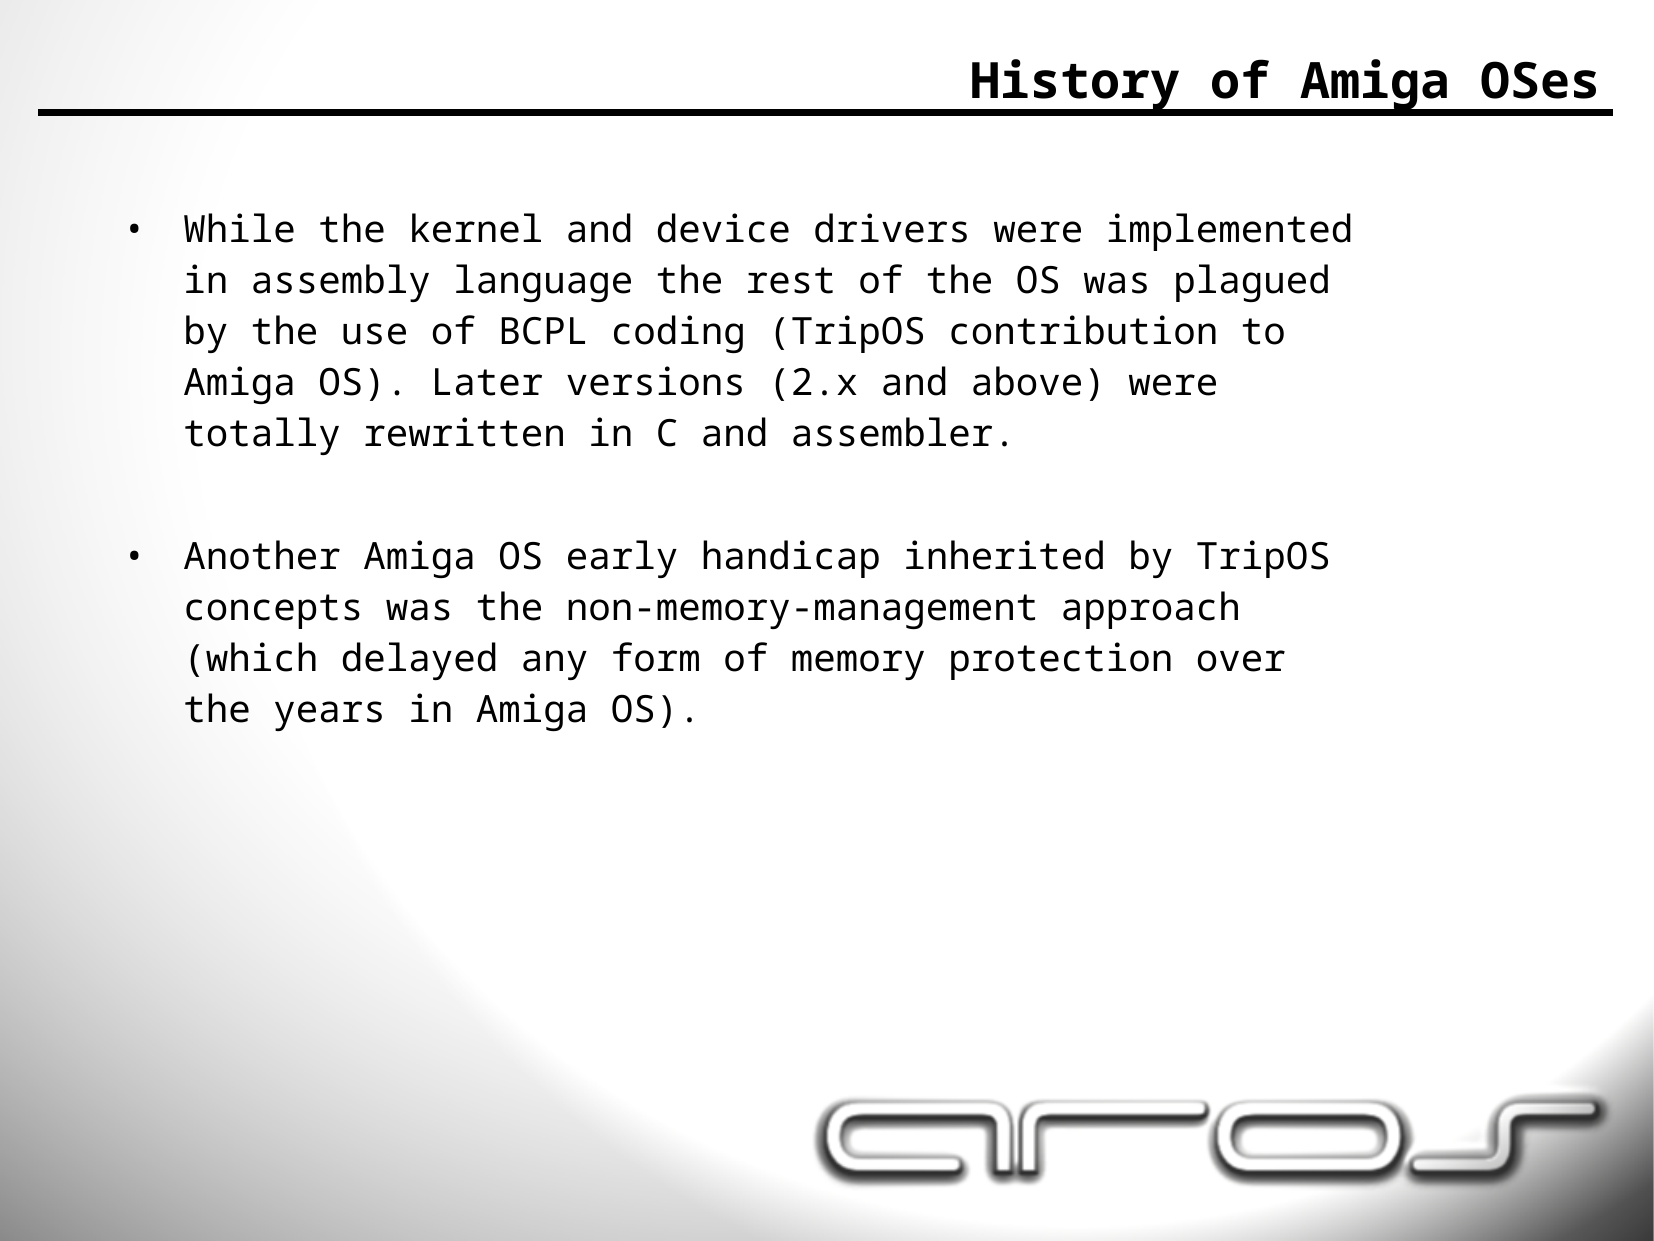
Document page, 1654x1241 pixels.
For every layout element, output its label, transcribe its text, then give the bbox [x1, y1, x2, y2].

picture [0, 0, 1654, 1241]
text_box While the kernel and device drivers were implemented in assembly language the rest of the OS was plagued by the use of BCPL coding (TripOS contribution to Amiga OS). Later versions (2.x and above) were totally rewritten in C and assembler. Another Amiga OS early handicap inherited by TripOS concepts was the non-memory-management approach (which delayed any form of memory protection over the years in Amiga OS). [112, 195, 1388, 871]
text_box History of Amiga OSes [955, 37, 1626, 103]
